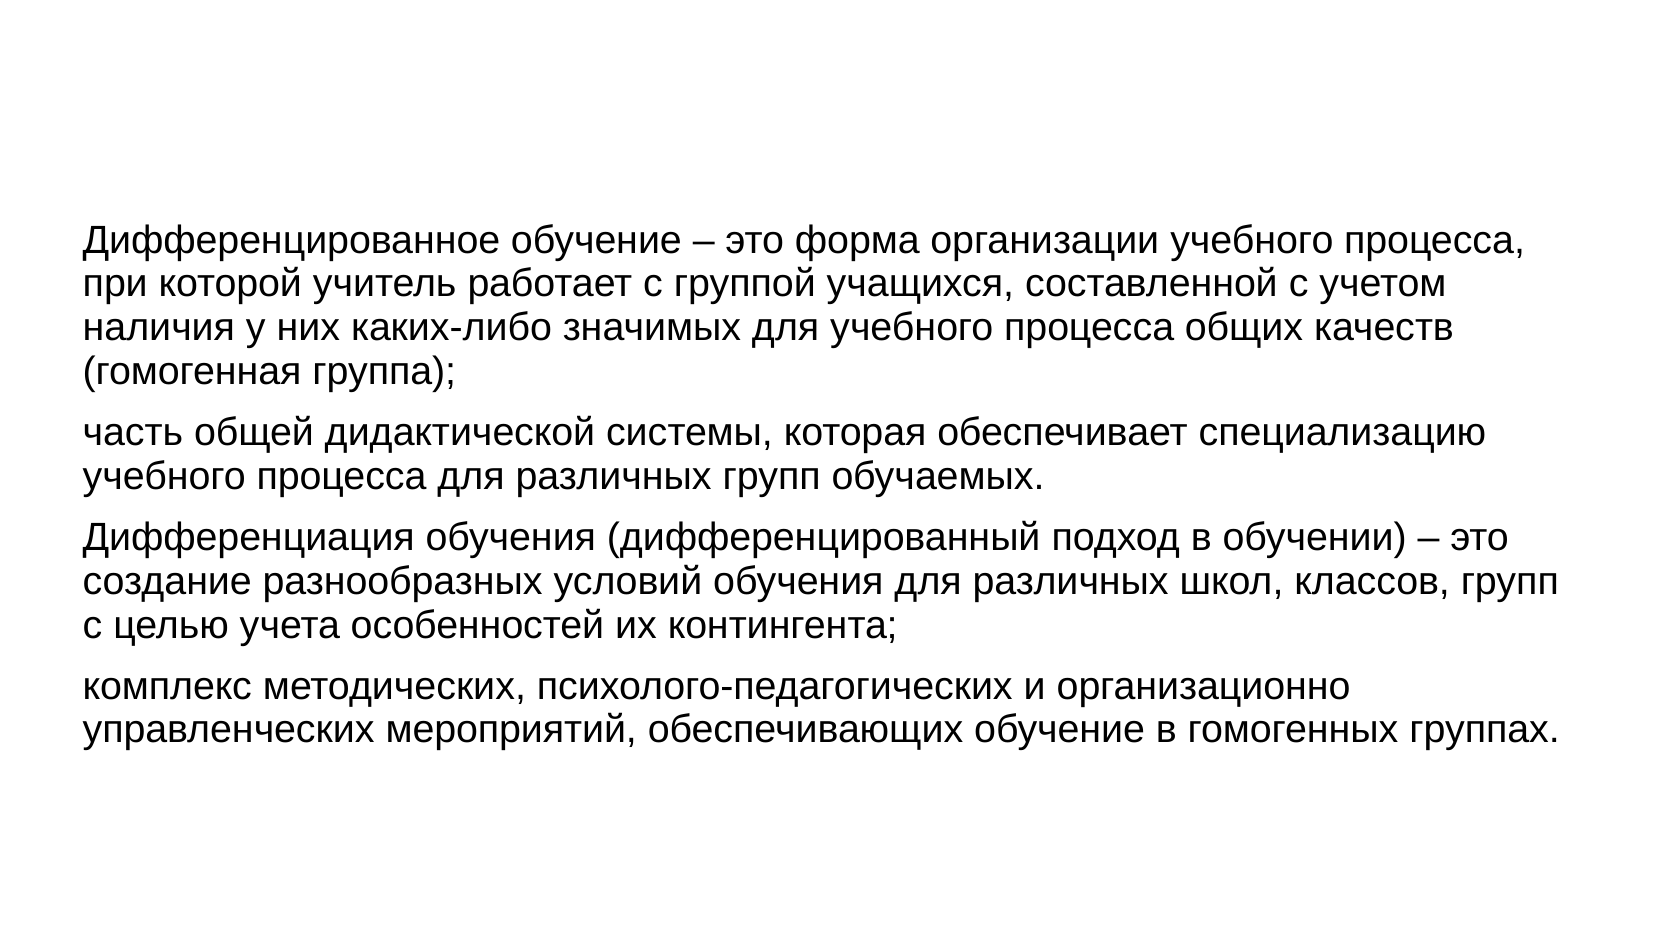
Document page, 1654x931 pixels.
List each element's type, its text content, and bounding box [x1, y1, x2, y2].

list Дифференцированное обучение – это форма организации учебного процесса, при которой учитель работает с группой учащихся, составленной с учетом наличия у них каких-либо значимых для учебного процесса общих качеств (гомогенная группа); часть общей дидактической системы, которая обеспечивает специализацию учебного процесса для различных групп обучаемых. Дифференциация обучения (дифференцированный подход в обучении) – это создание разнообразных условий обучения для различных школ, классов, групп с целью учета особенностей их контингента; комплекс методических, психолого-педагогических и организационно управленческих мероприятий, обеспечивающих обучение в гомогенных группах. [82, 217, 1571, 758]
